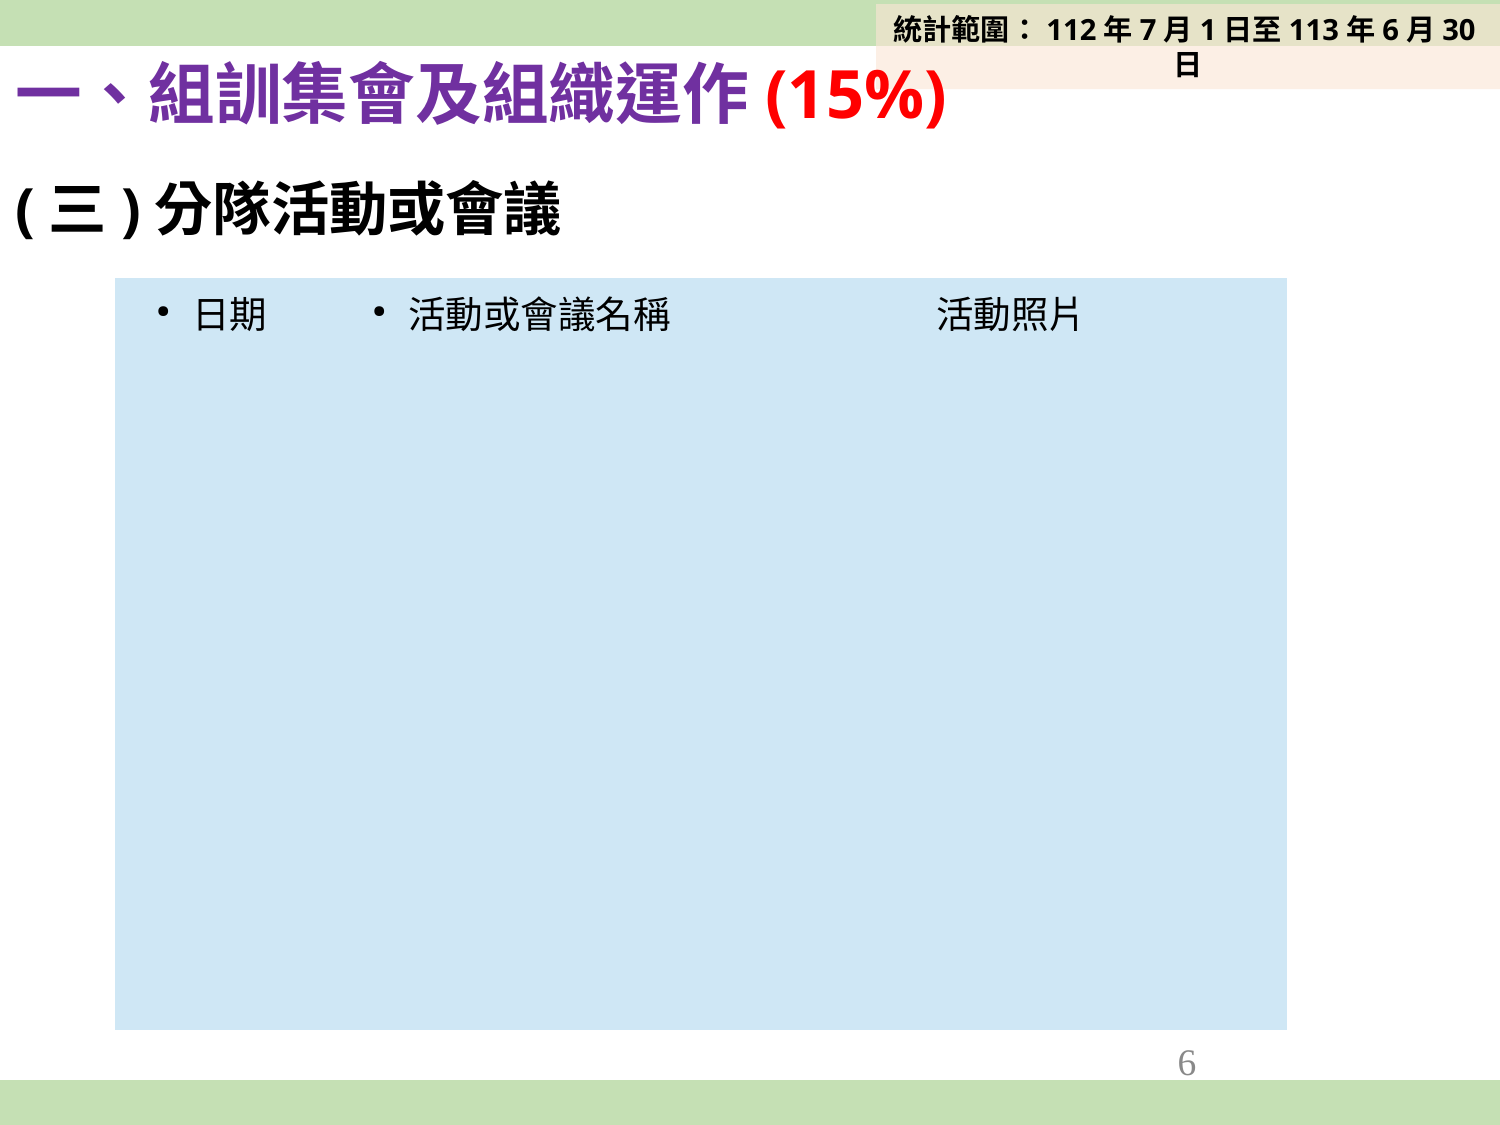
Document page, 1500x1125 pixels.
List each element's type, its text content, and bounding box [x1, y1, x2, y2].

text_box <編號> [1162, 1030, 1500, 1091]
table_cell [309, 355, 735, 663]
table_cell [735, 355, 1287, 663]
text_box (三)分隊活動或會議 [0, 164, 814, 251]
text_box 一、組訓集會及組織運作(15%) [0, 53, 1062, 161]
table_header 活動或會議名稱 [309, 278, 735, 355]
table_header 活動照片 [735, 278, 1287, 355]
table_header 日期 [115, 278, 309, 355]
table_cell [115, 663, 309, 1030]
table_cell [735, 663, 1287, 1030]
table_cell [309, 663, 735, 1030]
table_cell [115, 355, 309, 663]
